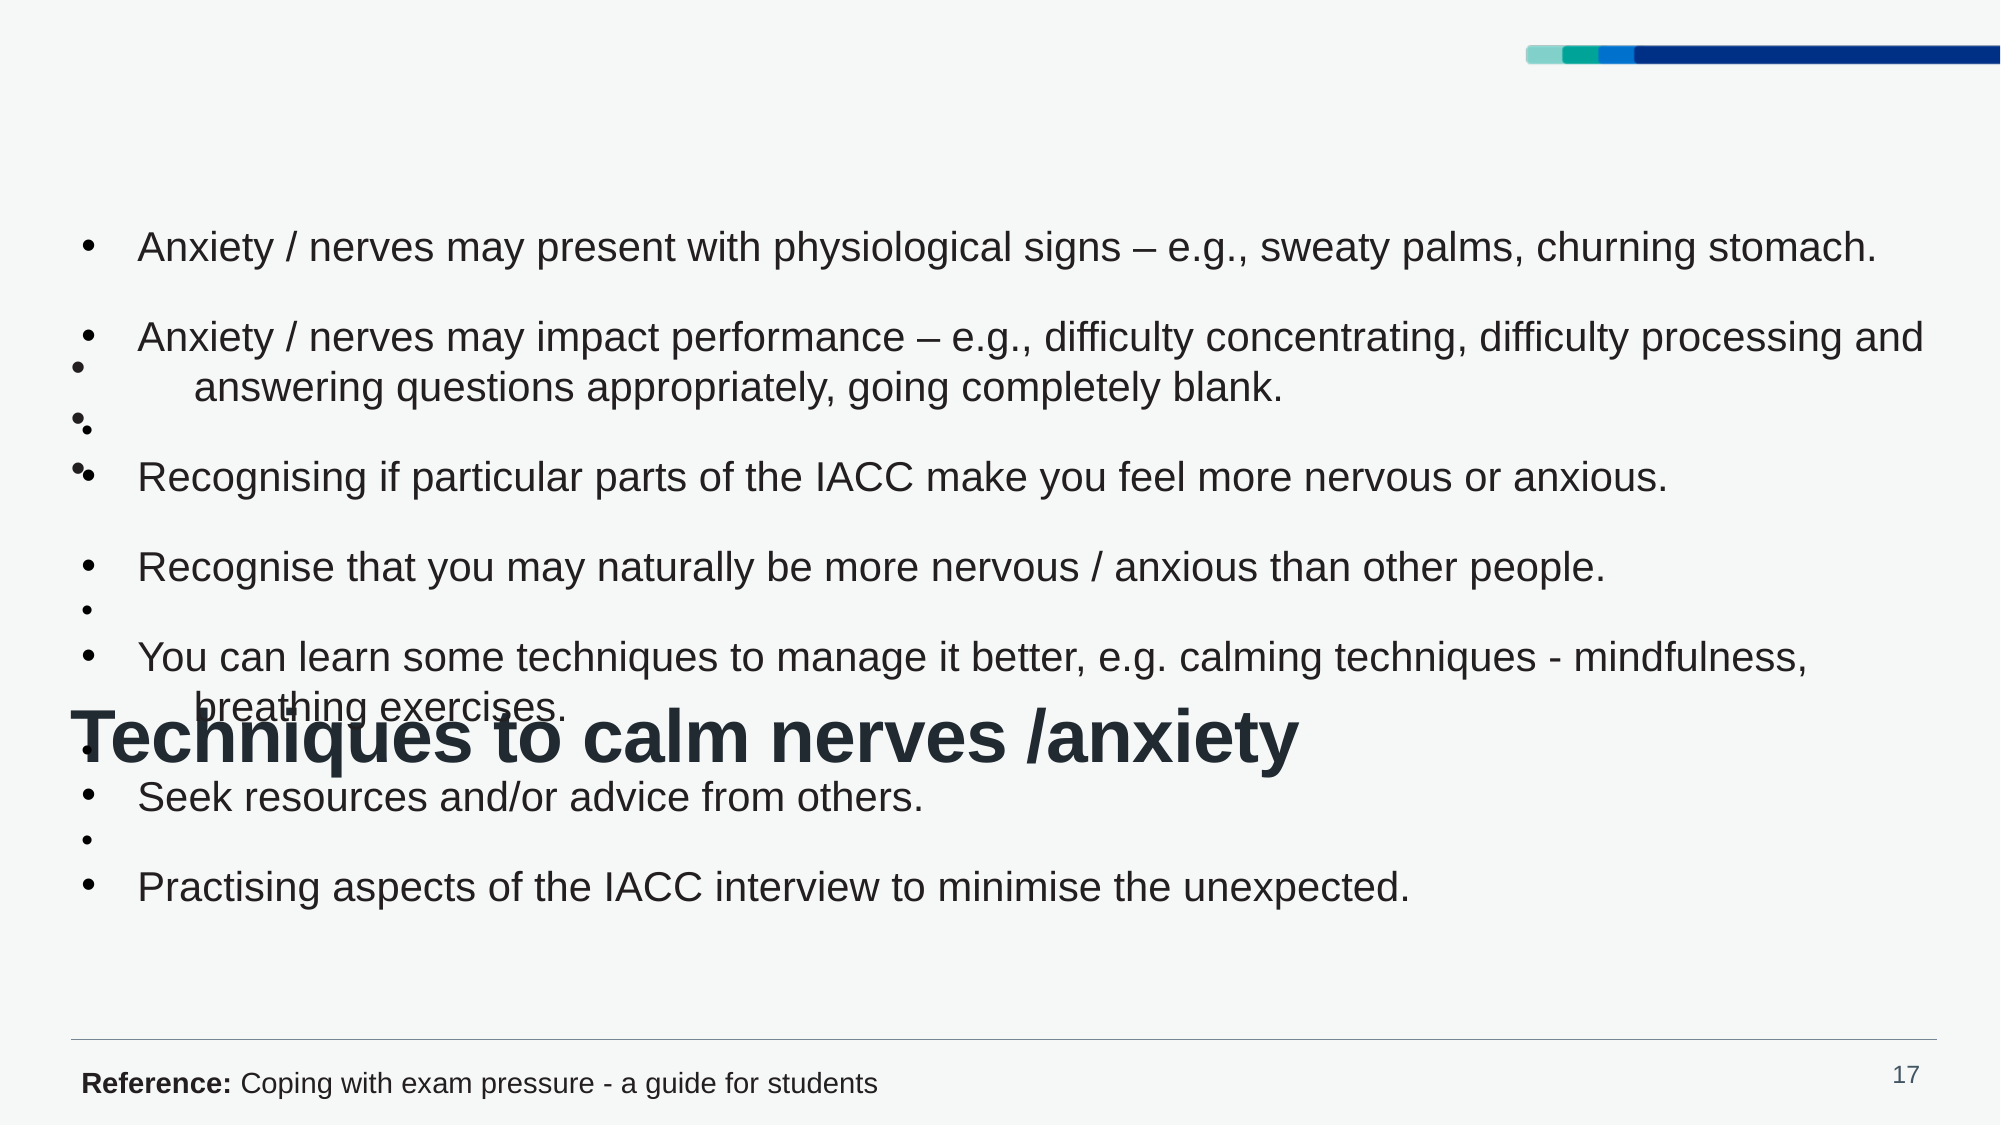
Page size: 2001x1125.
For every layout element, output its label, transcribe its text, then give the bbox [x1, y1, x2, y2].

title Techniques to calm nerves /anxiety [66, 13, 1938, 156]
text_box Anxiety / nerves may present with physiological signs – e.g., sweaty palms, churning stomach. Anxiety / nerves may impact performance – e.g., difficulty concentrating, difficulty processing and answering questions appropriately, going completely blank. Recognising if particular parts of the IACC make you feel more nervous or anxious. Recognise that you may naturally be more nervous / anxious than other people. You can learn some techniques to manage it better, e.g. calming techniques - mindfulness, breathing exercises. Seek resources and/or advice from others. Practising aspects of the IACC interview to minimise the unexpected. [66, 212, 1965, 925]
list [51, 212, 1950, 988]
text_box Reference: Coping with exam pressure - a guide for students [66, 1056, 995, 1108]
